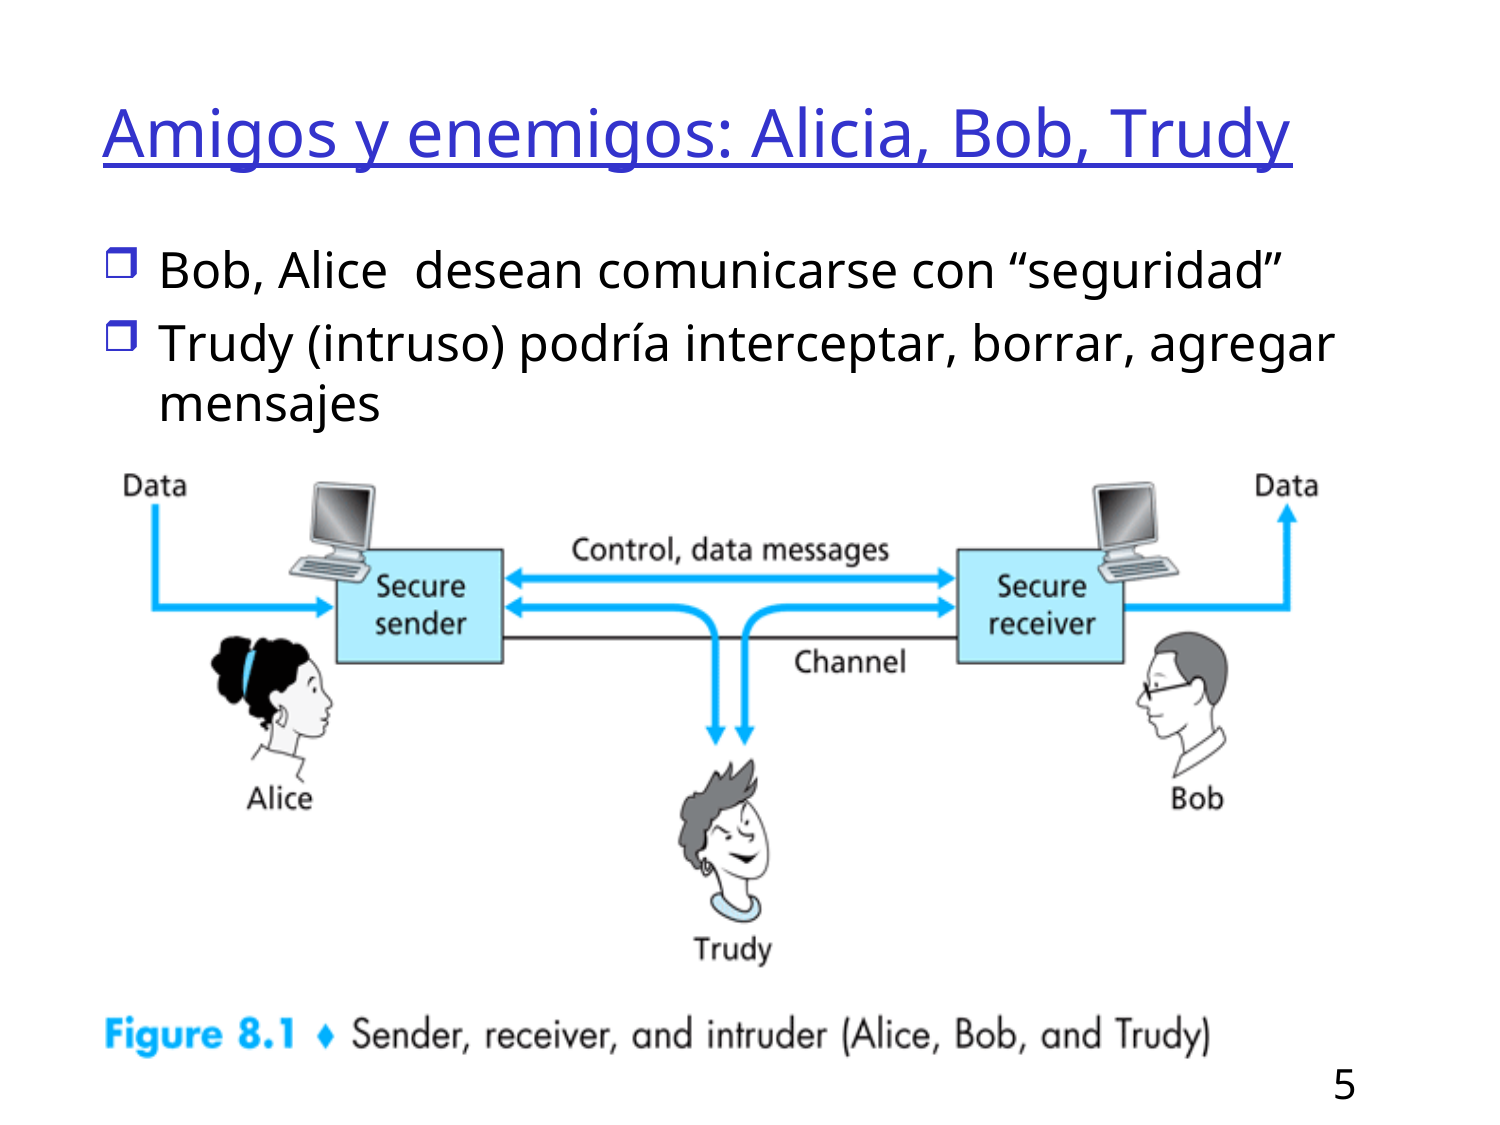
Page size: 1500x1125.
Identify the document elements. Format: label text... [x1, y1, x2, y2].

list Bob, Alice desean comunicarse con “seguridad” Trudy (intruso) podría interceptar, borrar, agregar mensajes [87, 231, 1424, 497]
title Amigos y enemigos: Alicia, Bob, Trudy [87, 37, 1363, 225]
picture [104, 470, 1323, 1062]
